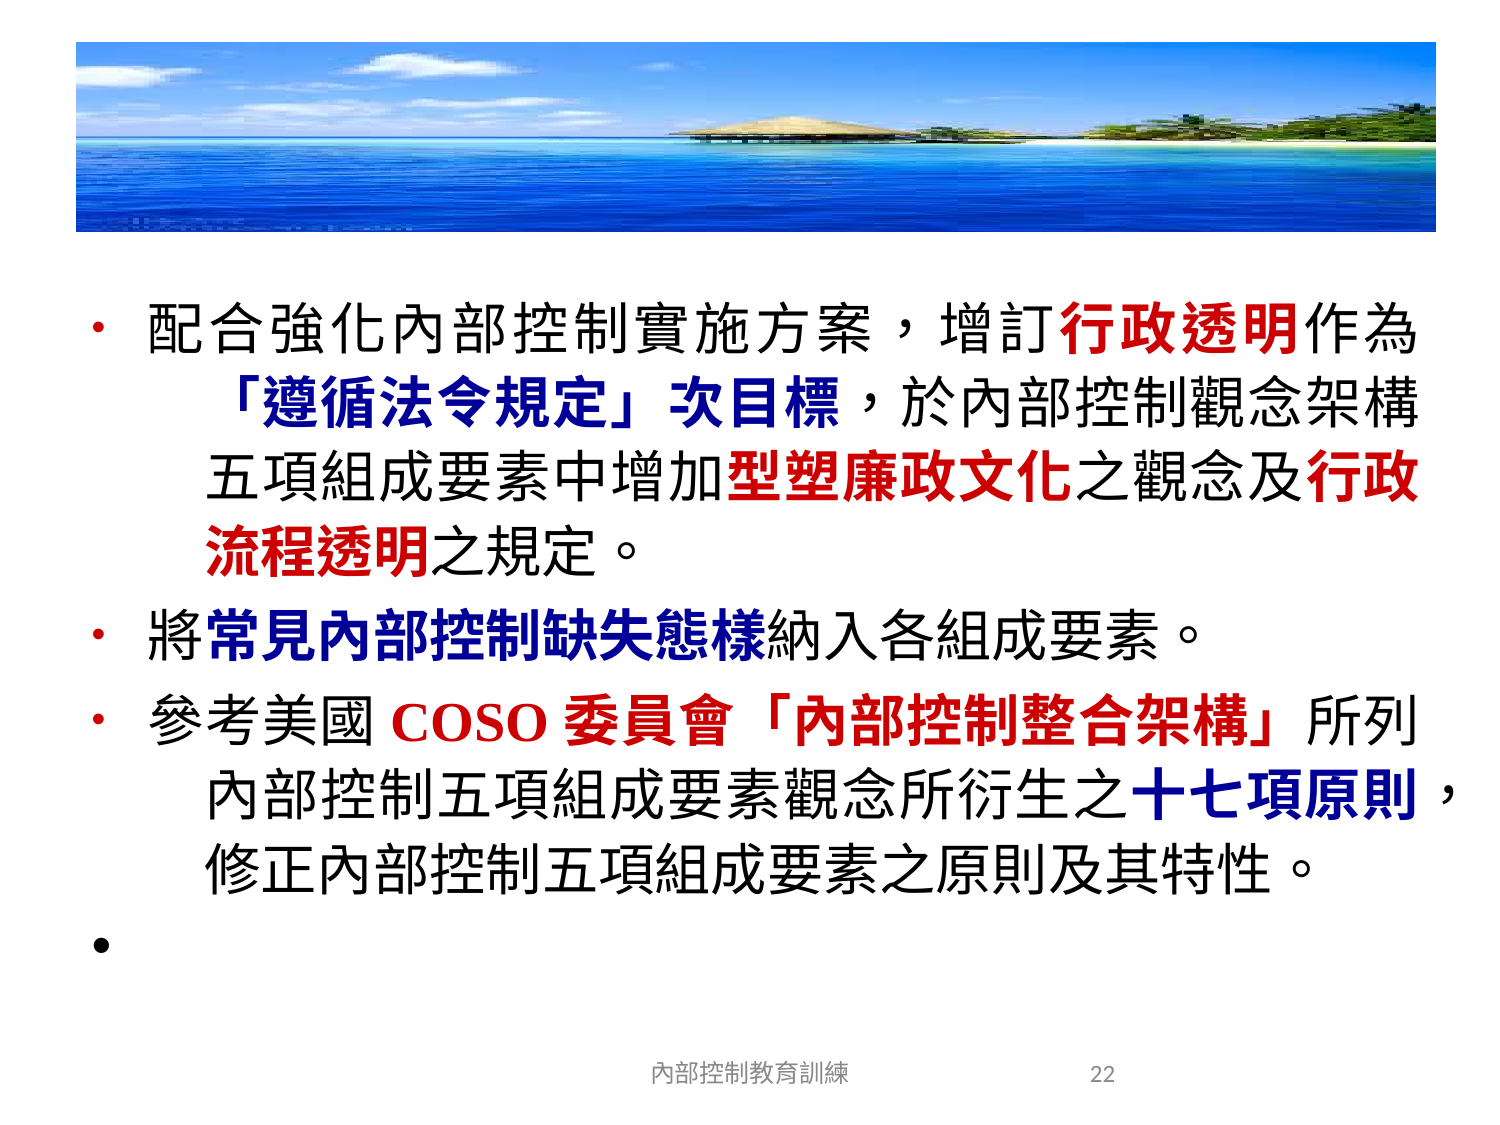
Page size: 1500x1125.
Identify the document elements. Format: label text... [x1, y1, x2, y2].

text_box 內部控制教育訓練 [512, 1042, 988, 1103]
list 配合強化內部控制實施方案，增訂行政透明作為「遵循法令規定」次目標，於內部控制觀念架構五項組成要素中增加型塑廉政文化之觀念及行政流程透明之規定。 將常見內部控制缺失態樣納入各組成要素。 參考美國COSO委員會「內部控制整合架構」所列內部控制五項組成要素觀念所衍生之十七項原則，修正內部控制五項組成要素之原則及其特性。 [76, 278, 1436, 1000]
text_box 22 [1074, 1042, 1426, 1103]
